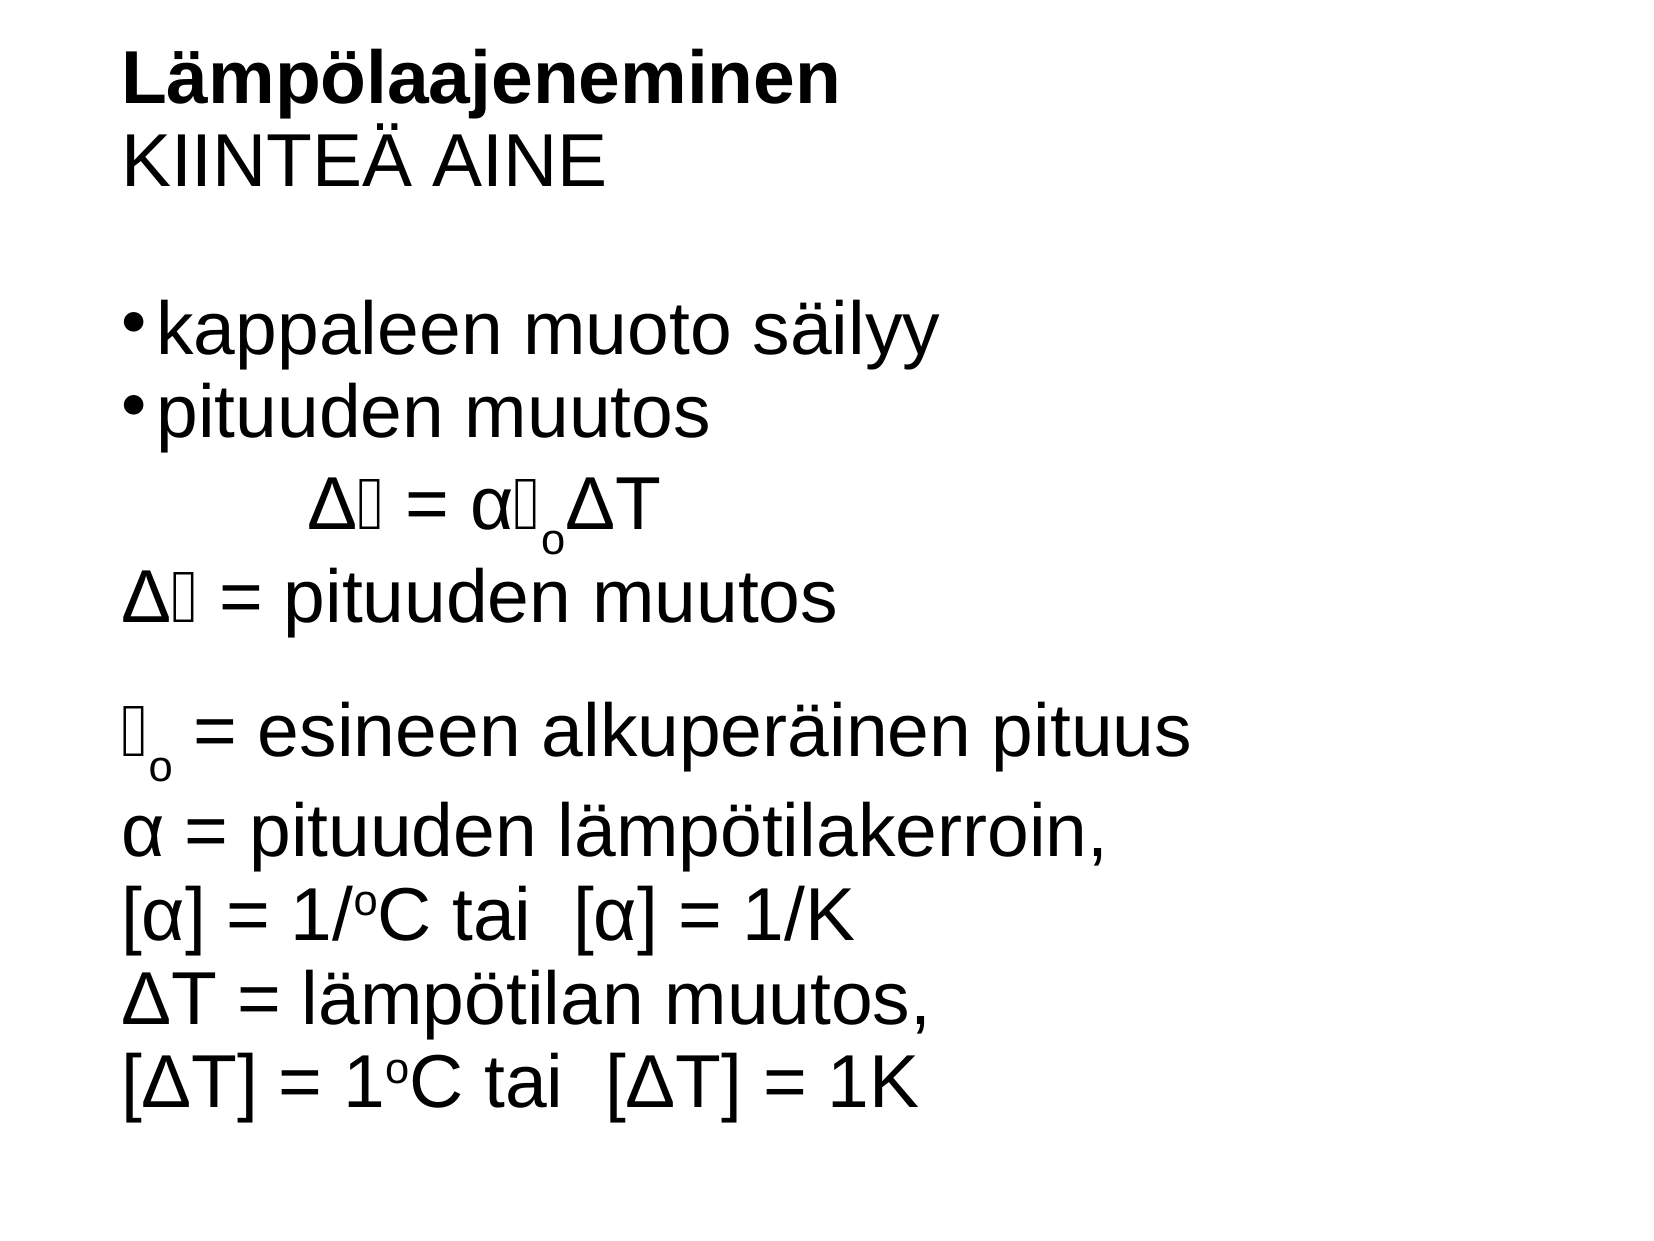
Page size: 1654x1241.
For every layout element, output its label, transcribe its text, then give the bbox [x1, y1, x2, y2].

text_box Lämpölaajeneminen KIINTEÄ AINE kappaleen muoto säilyy pituuden muutos Δ = αoΔT Δ = pituuden muutos o = esineen alkuperäinen pituus α = pituuden lämpötilakerroin, [α] = 1/oC tai [α] = 1/K ΔT = lämpötilan muutos, [ΔT] = 1oC tai [ΔT] = 1K [106, 23, 1323, 1241]
